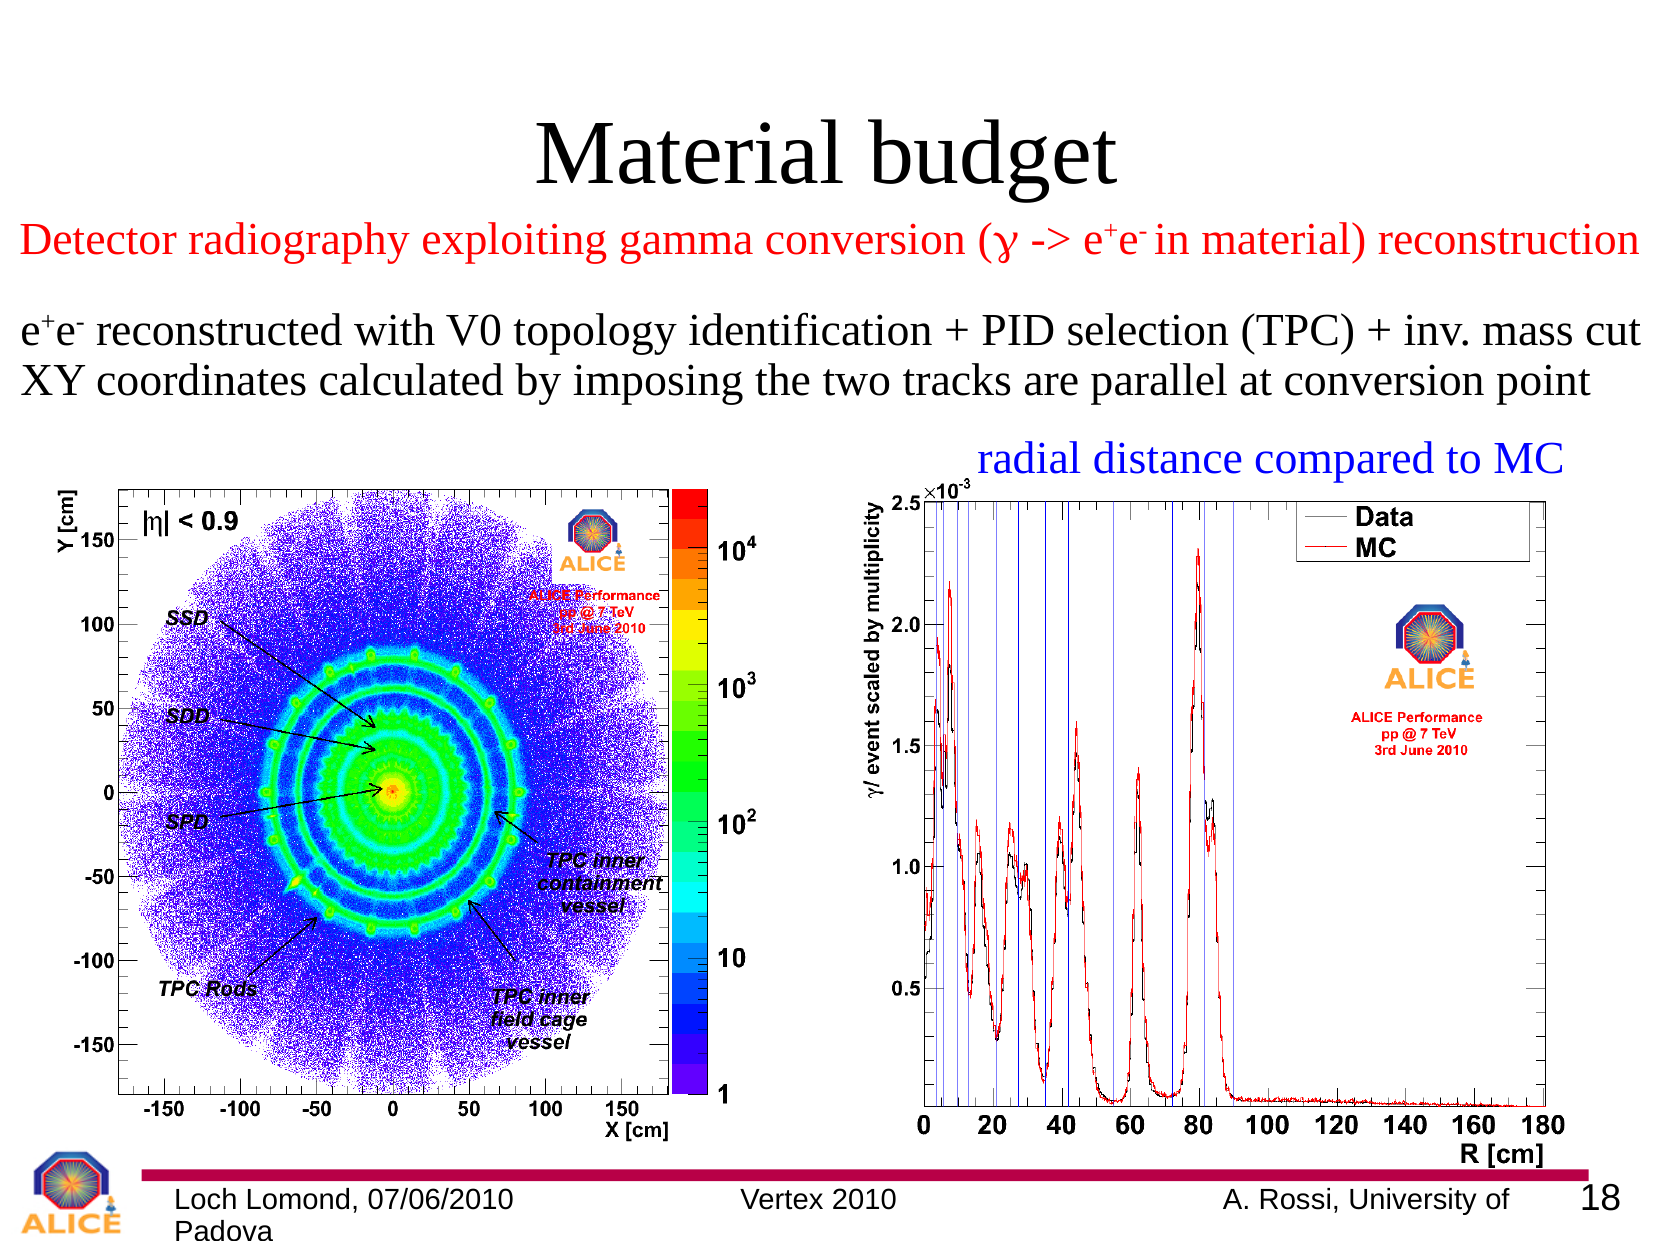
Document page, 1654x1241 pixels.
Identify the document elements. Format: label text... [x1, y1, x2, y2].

text_box [141, 1169, 1564, 1182]
text_box Loch Lomond, 07/06/2010 Vertex 2010 A. Rossi, University of Padova [159, 1175, 1564, 1223]
text_box 18 [1564, 1169, 1648, 1227]
picture [831, 579, 1607, 1169]
text_box Detector radiography exploiting gamma conversion (g -> e+e- in material) reconstruction [0, 206, 1654, 286]
title Material budget [82, 56, 1571, 206]
text_box e+e- reconstructed with V0 topology identification + PID selection (TPC) + inv. mass cut XY coordinates calculated by imposing the two tracks are parallel at conversion point [0, 297, 1654, 579]
picture [11, 579, 800, 1241]
text_box radial distance compared to MC [962, 425, 1613, 504]
